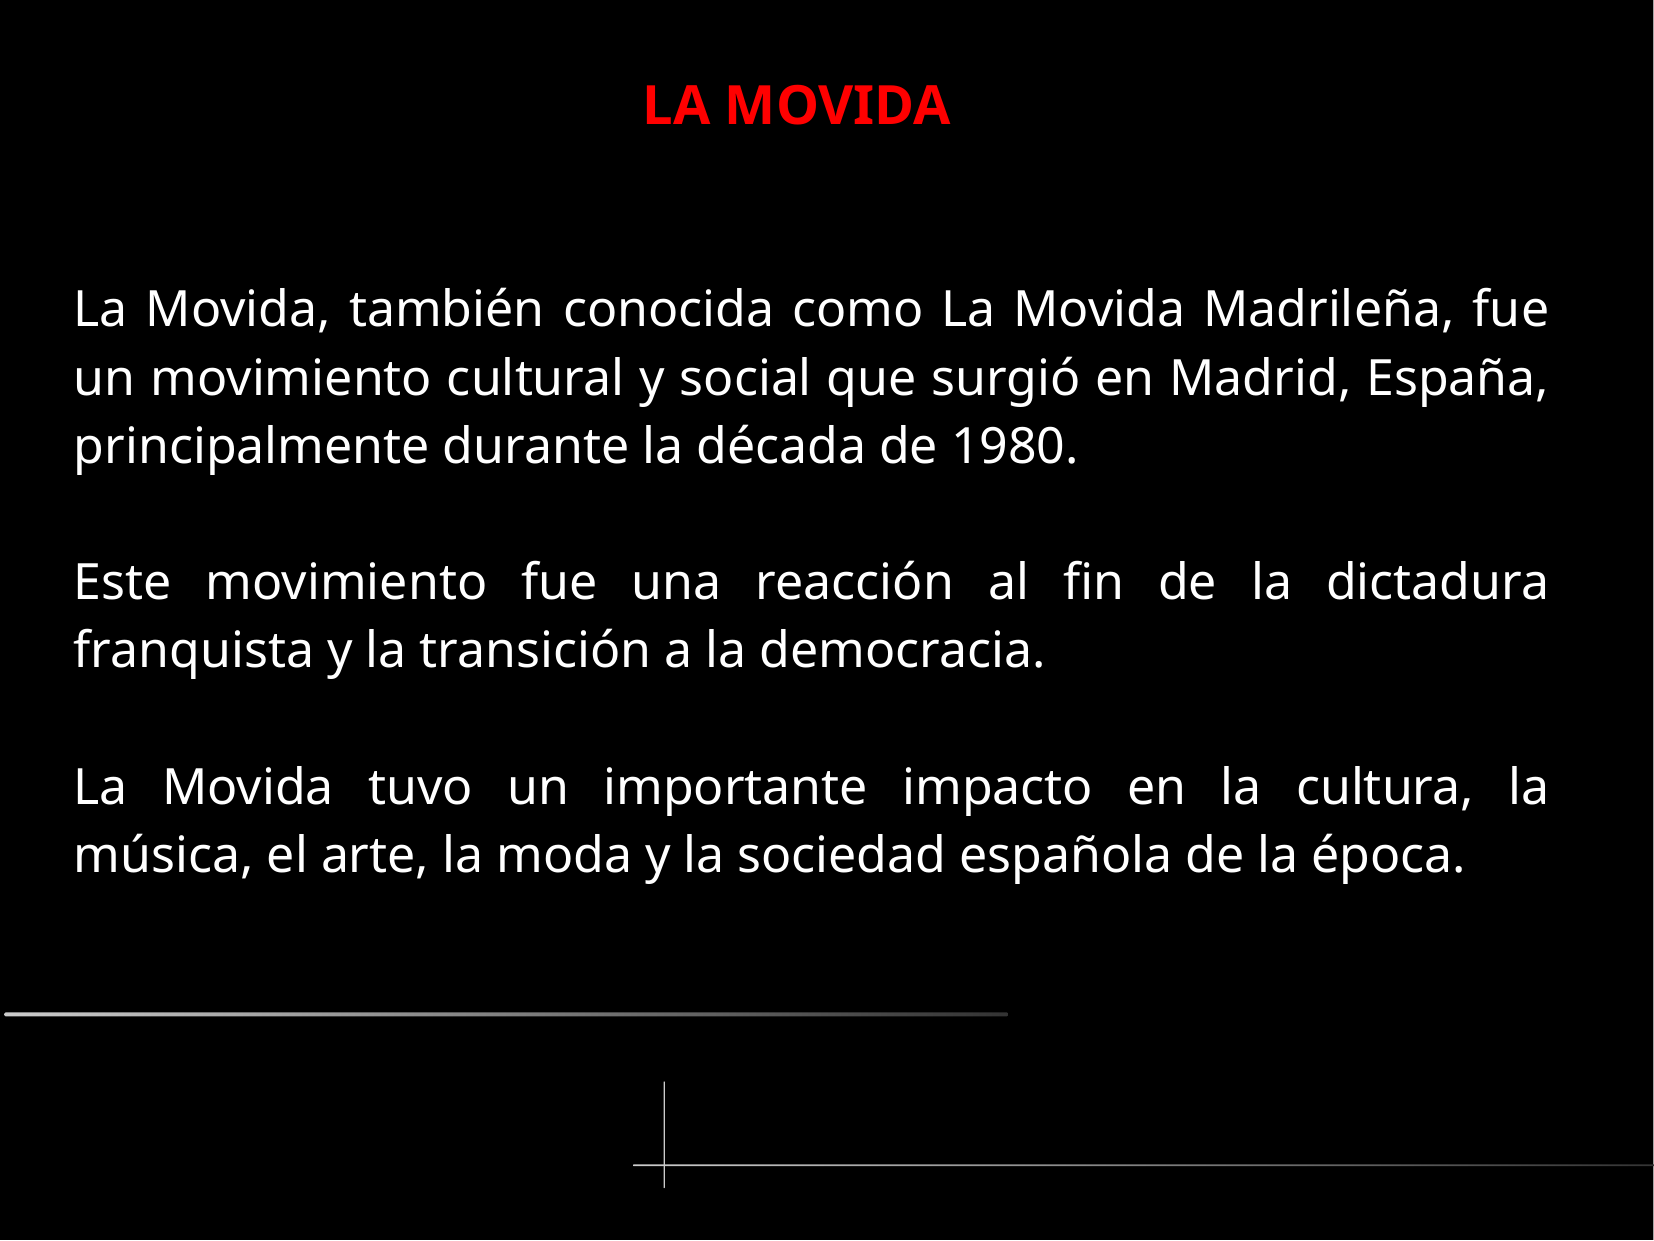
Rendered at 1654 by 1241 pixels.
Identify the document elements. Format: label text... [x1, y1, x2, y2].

text_box La Movida [561, 59, 1034, 135]
text_box La Movida, también conocida como La Movida Madrileña, fue un movimiento cultural y social que surgió en Madrid, España, principalmente durante la década de 1980. Este movimiento fue una reacción al fin de la dictadura franquista y la transición a la democracia. La Movida tuvo un importante impacto en la cultura, la música, el arte, la moda y la sociedad española de la época. [59, 265, 1565, 785]
